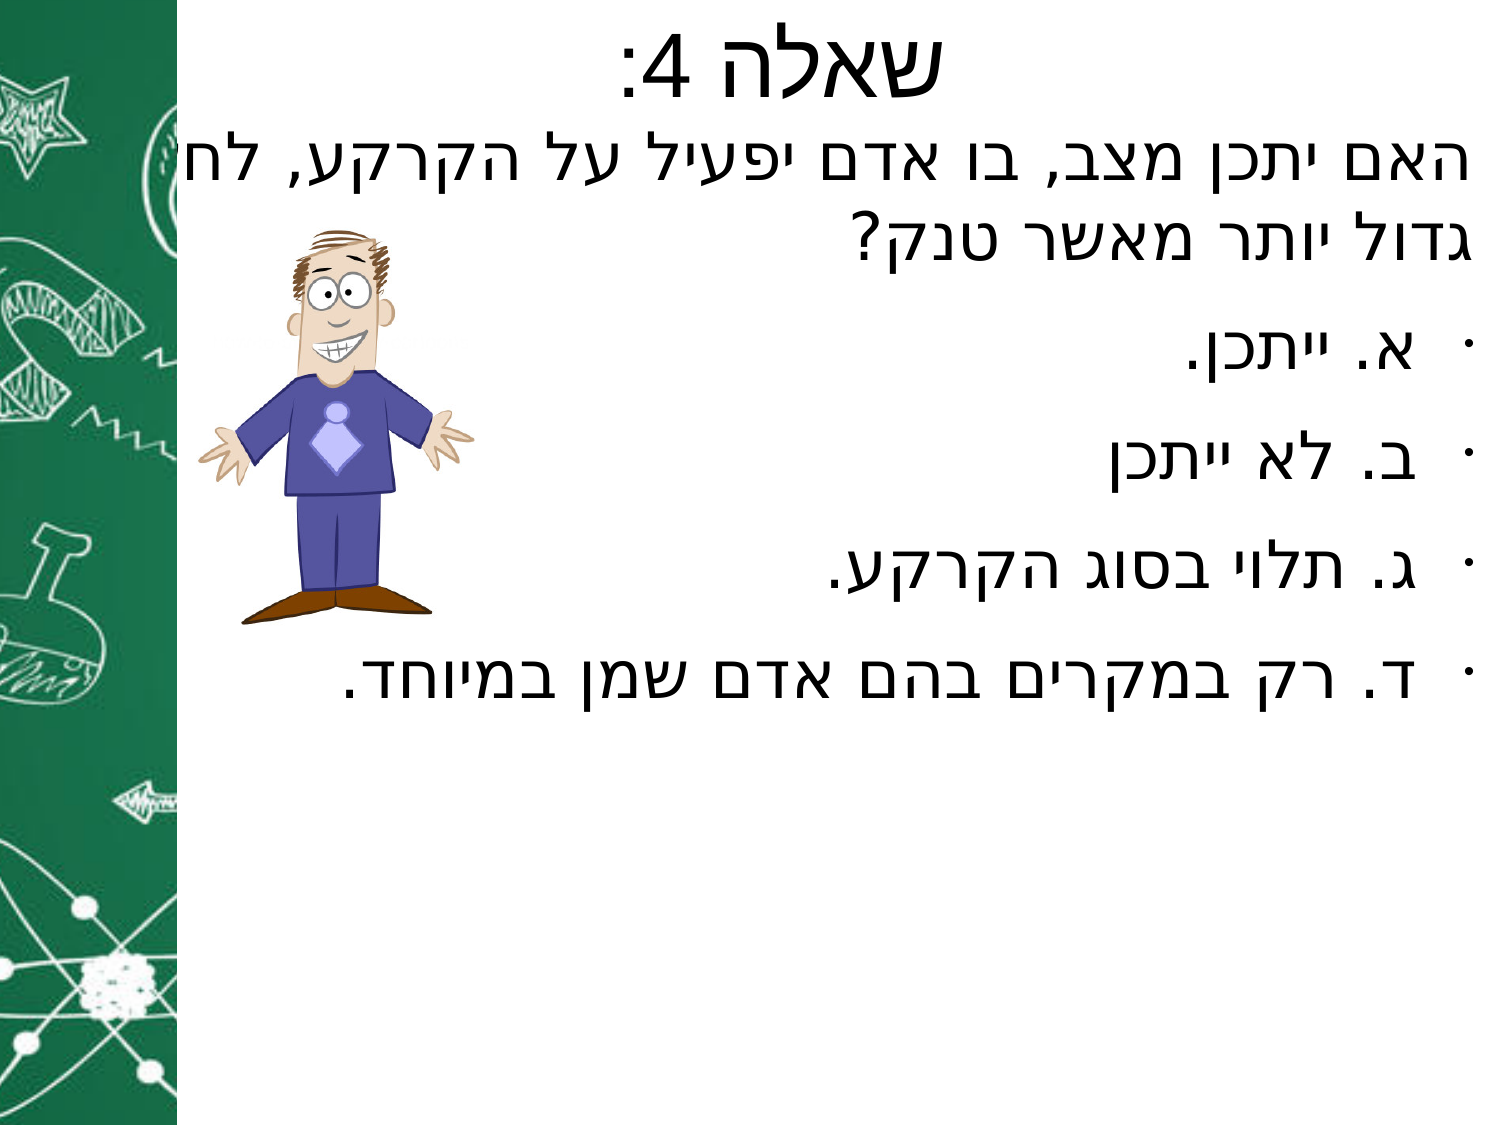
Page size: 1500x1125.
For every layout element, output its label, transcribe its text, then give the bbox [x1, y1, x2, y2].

list האם יתכן מצב, בו אדם יפעיל על הקרקע, לחץ גדול יותר מאשר טנק? א. ייתכן. ב. לא ייתכן ג. תלוי בסוג הקרקע. ד. רק במקרים בהם אדם שמן במיוחד. [177, 106, 1490, 1016]
title שאלה 4: [177, 0, 1457, 106]
picture [0, 0, 493, 1125]
